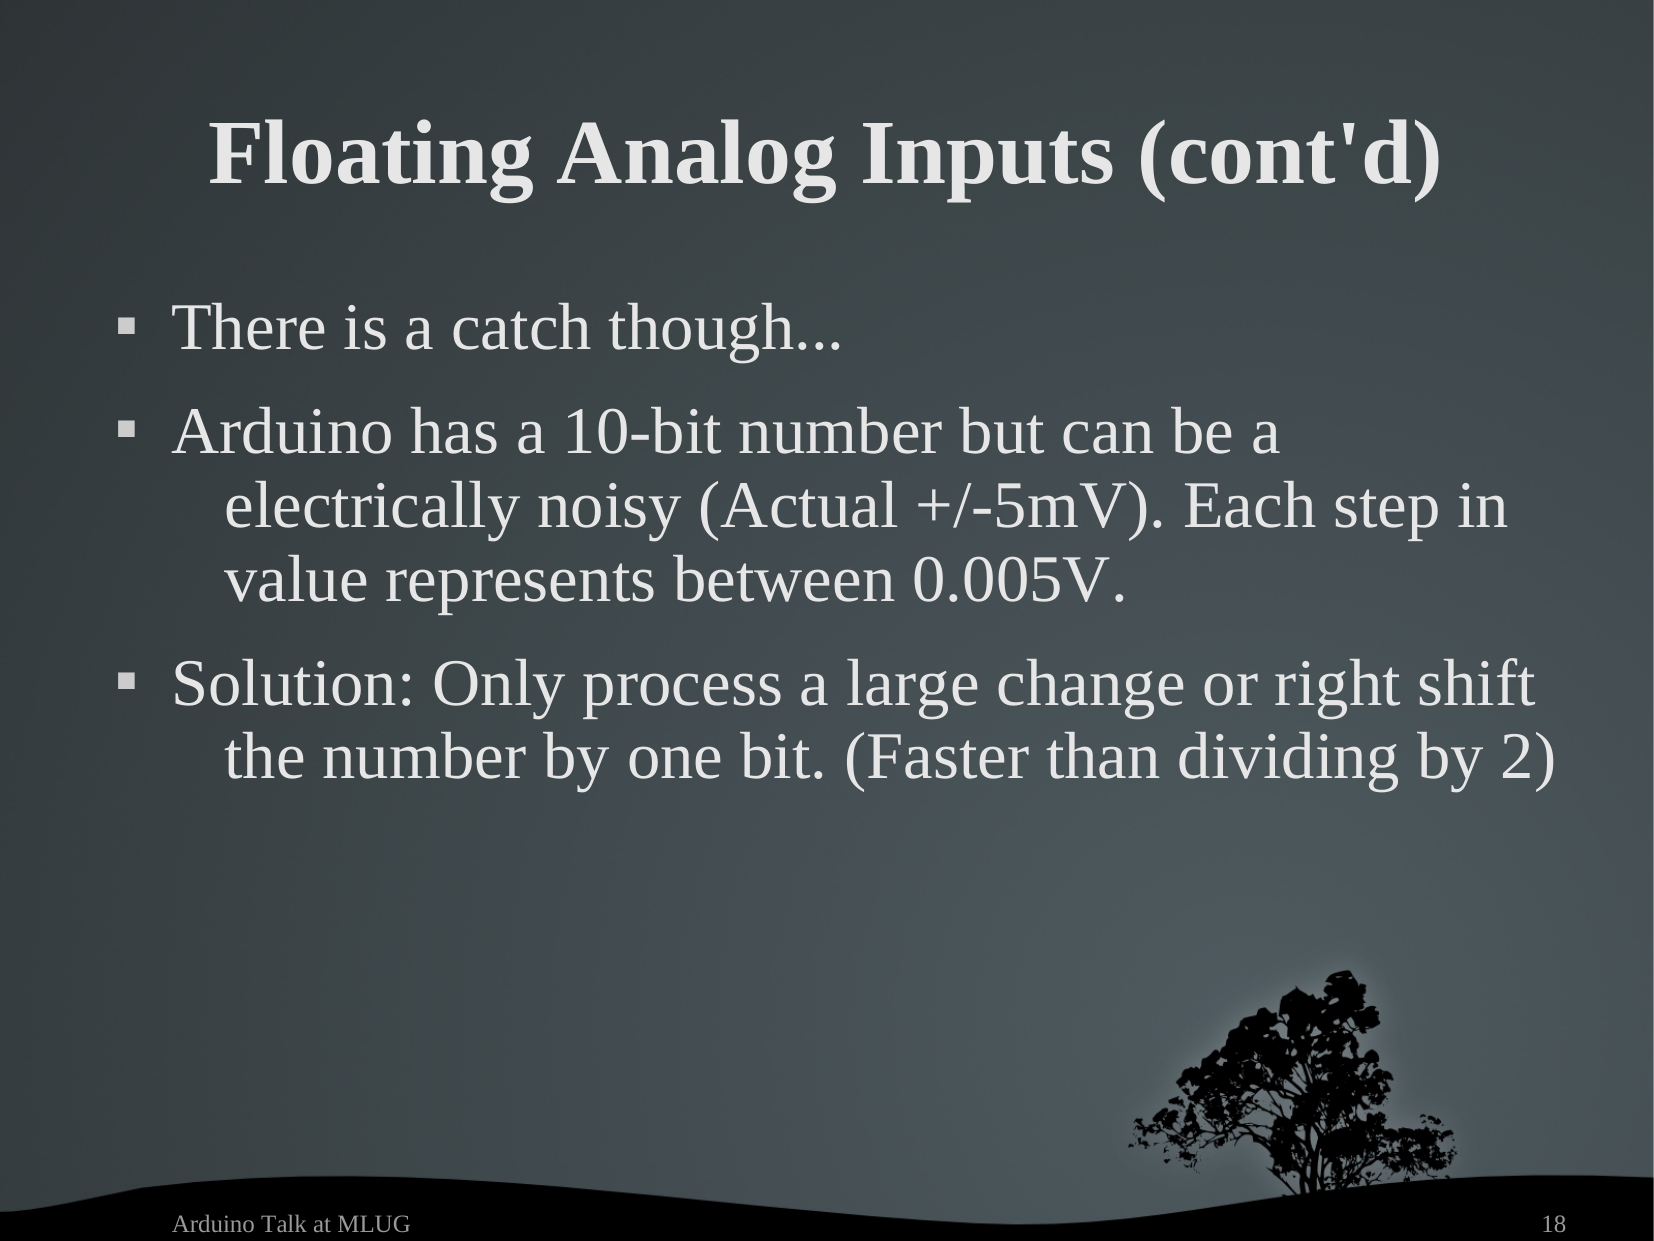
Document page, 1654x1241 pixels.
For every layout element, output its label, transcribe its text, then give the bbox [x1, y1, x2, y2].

title Floating Analog Inputs (cont'd) [82, 49, 1571, 257]
list There is a catch though... Arduino has a 10-bit number but can be a electrically noisy (Actual +/-5mV). Each step in value represents between 0.005V. Solution: Only process a large change or right shift the number by one bit. (Faster than dividing by 2) [82, 290, 1571, 1109]
picture [0, 0, 1654, 1241]
